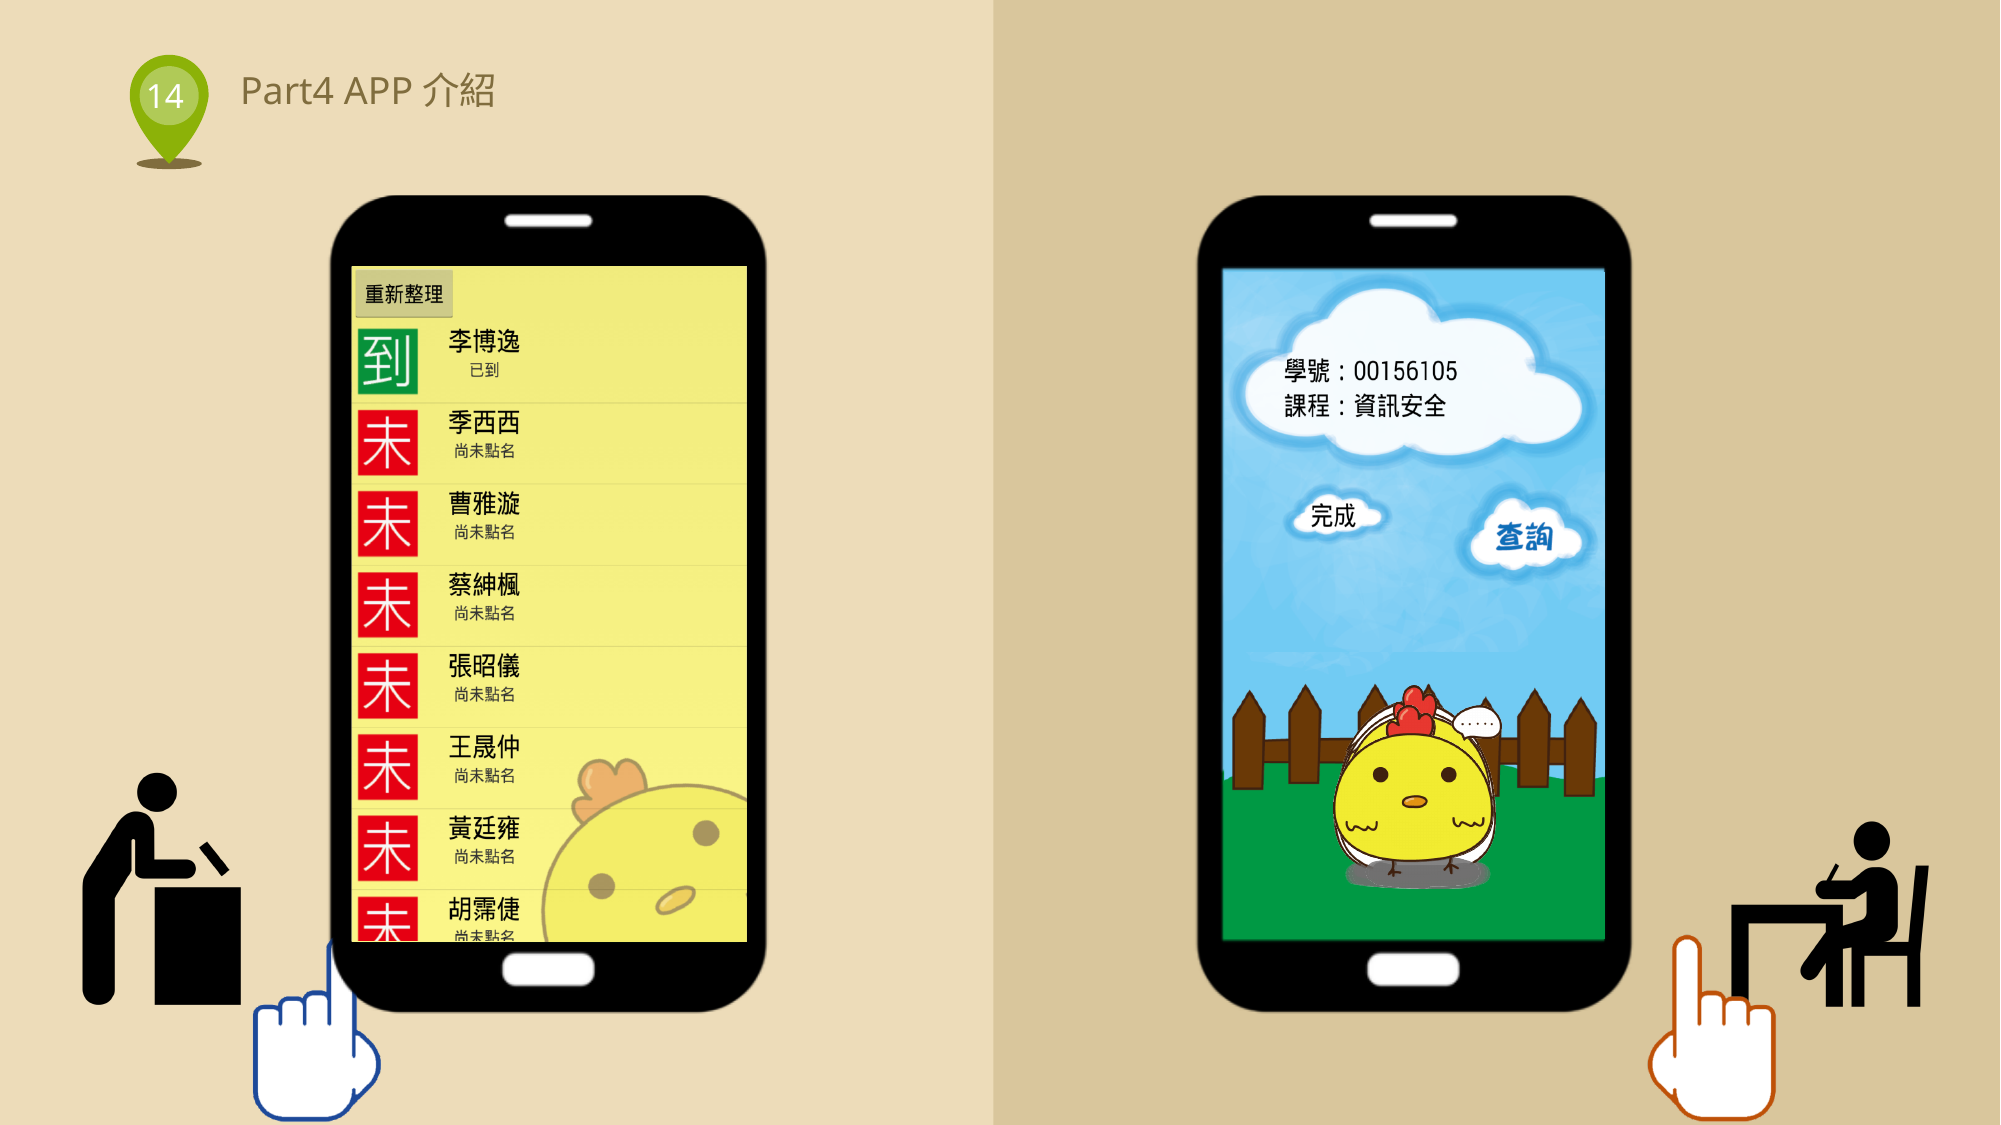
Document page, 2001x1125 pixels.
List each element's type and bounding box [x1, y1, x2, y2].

picture [44, 115, 803, 1125]
picture [1164, 115, 1944, 1125]
text_box [993, 0, 2000, 1125]
